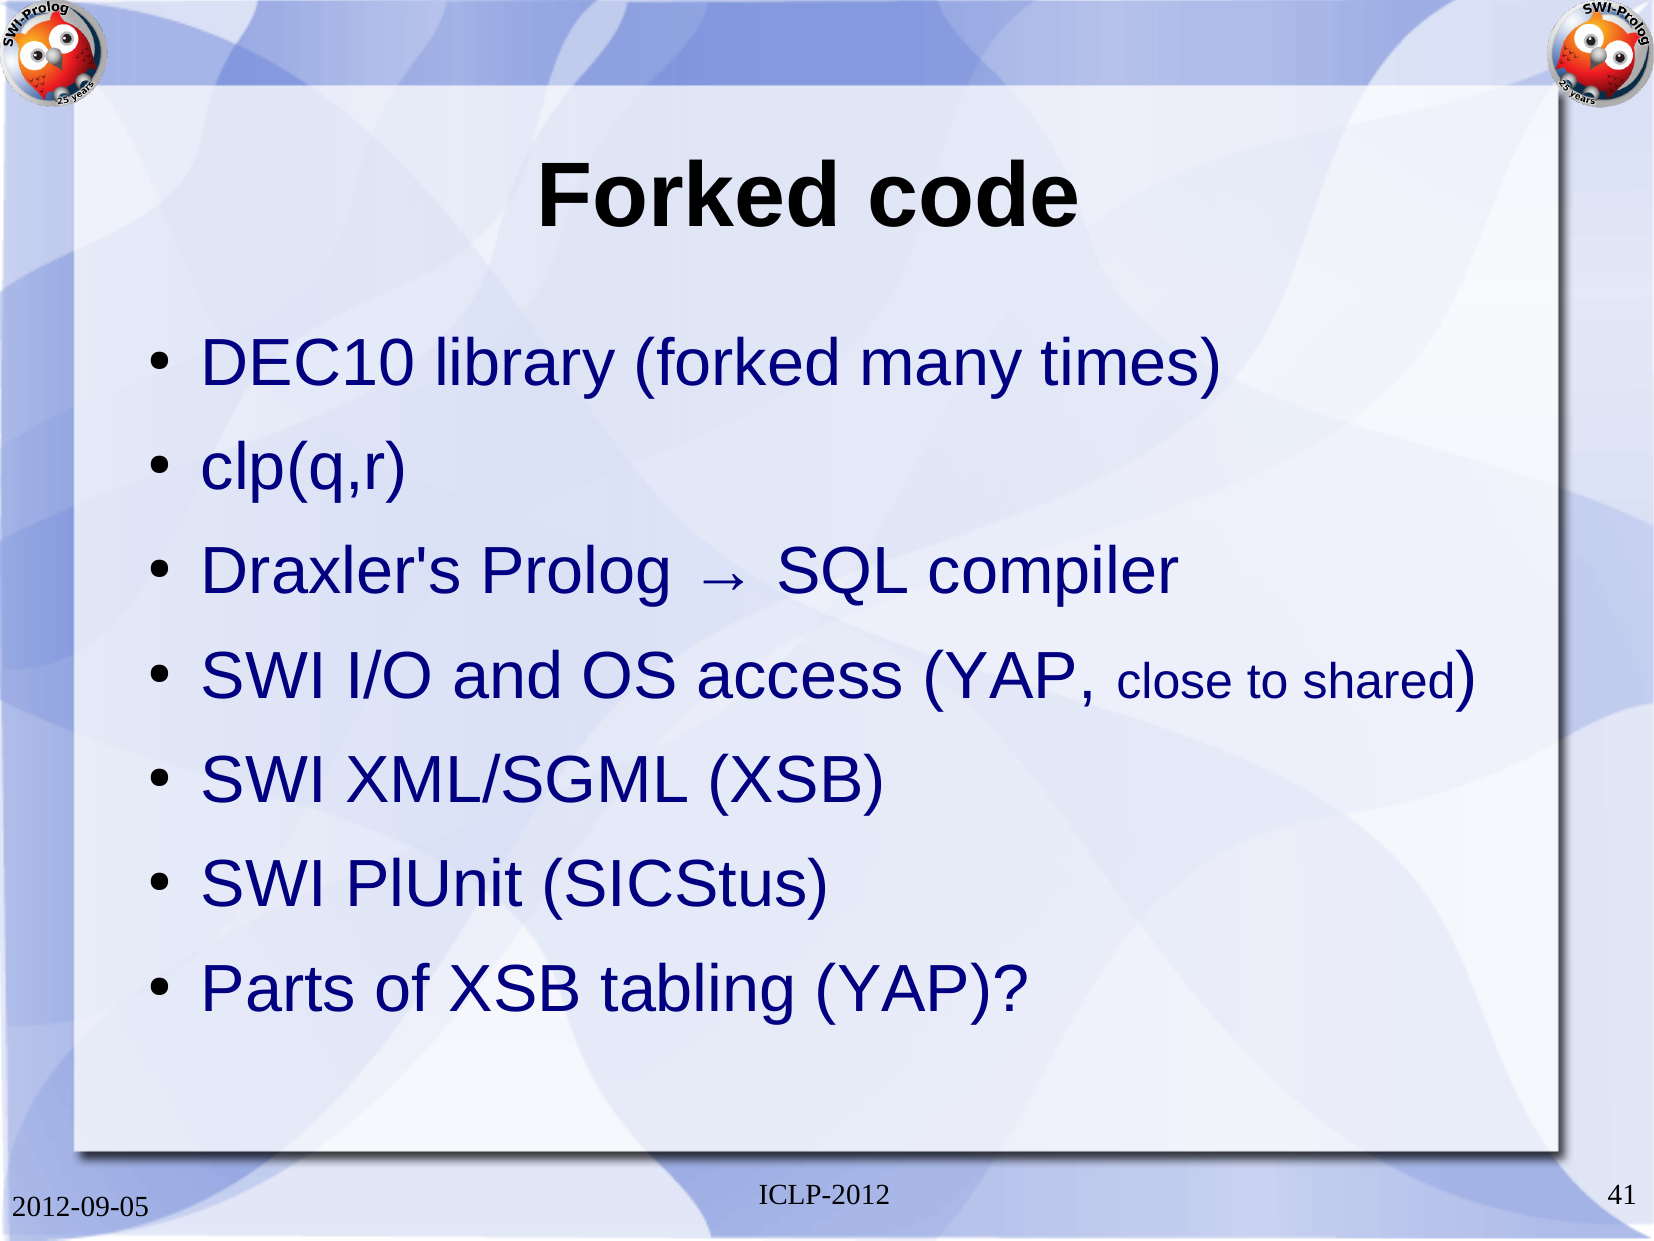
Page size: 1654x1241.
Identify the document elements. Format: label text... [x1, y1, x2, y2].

list DEC10 library (forked many times) clp(q,r) Draxler's Prolog → SQL compiler SWI I/O and OS access (YAP, close to shared) SWI XML/SGML (XSB) SWI PlUnit (SICStus) Parts of XSB tabling (YAP)? [129, 324, 1489, 1045]
title Forked code [82, 90, 1536, 298]
picture [0, 0, 1654, 1241]
